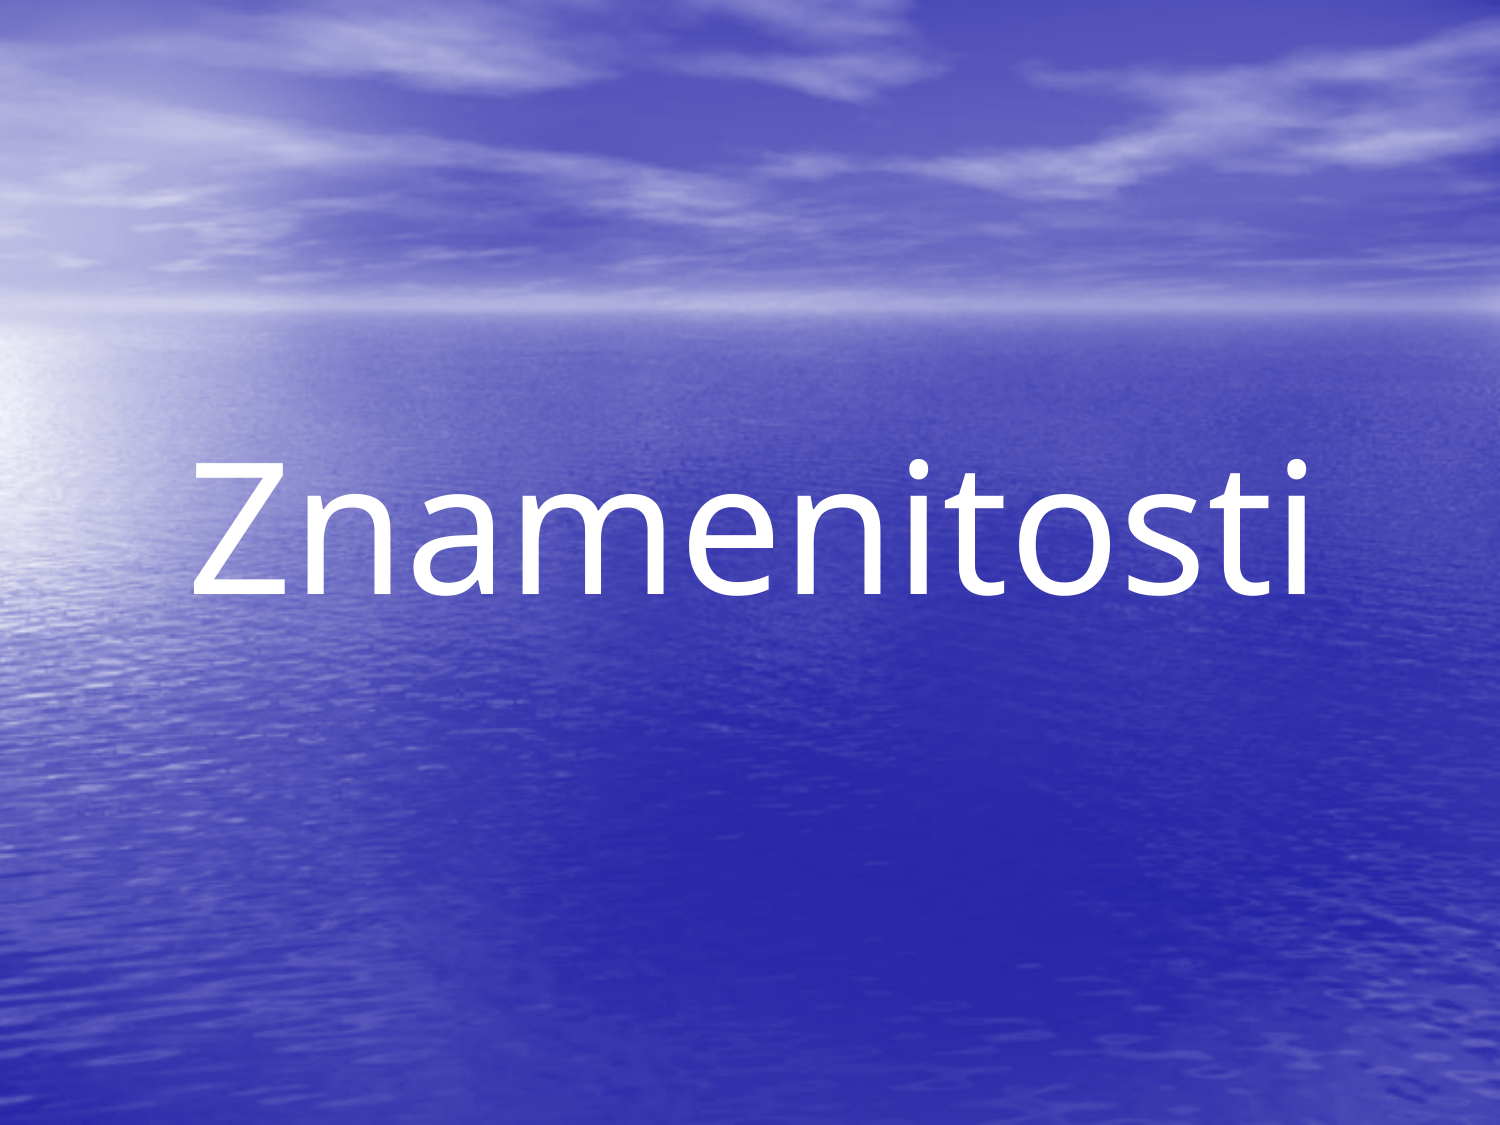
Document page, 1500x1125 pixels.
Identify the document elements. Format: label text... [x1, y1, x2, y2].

picture [0, 0, 1500, 1125]
title Znamenitosti [76, 267, 1427, 776]
